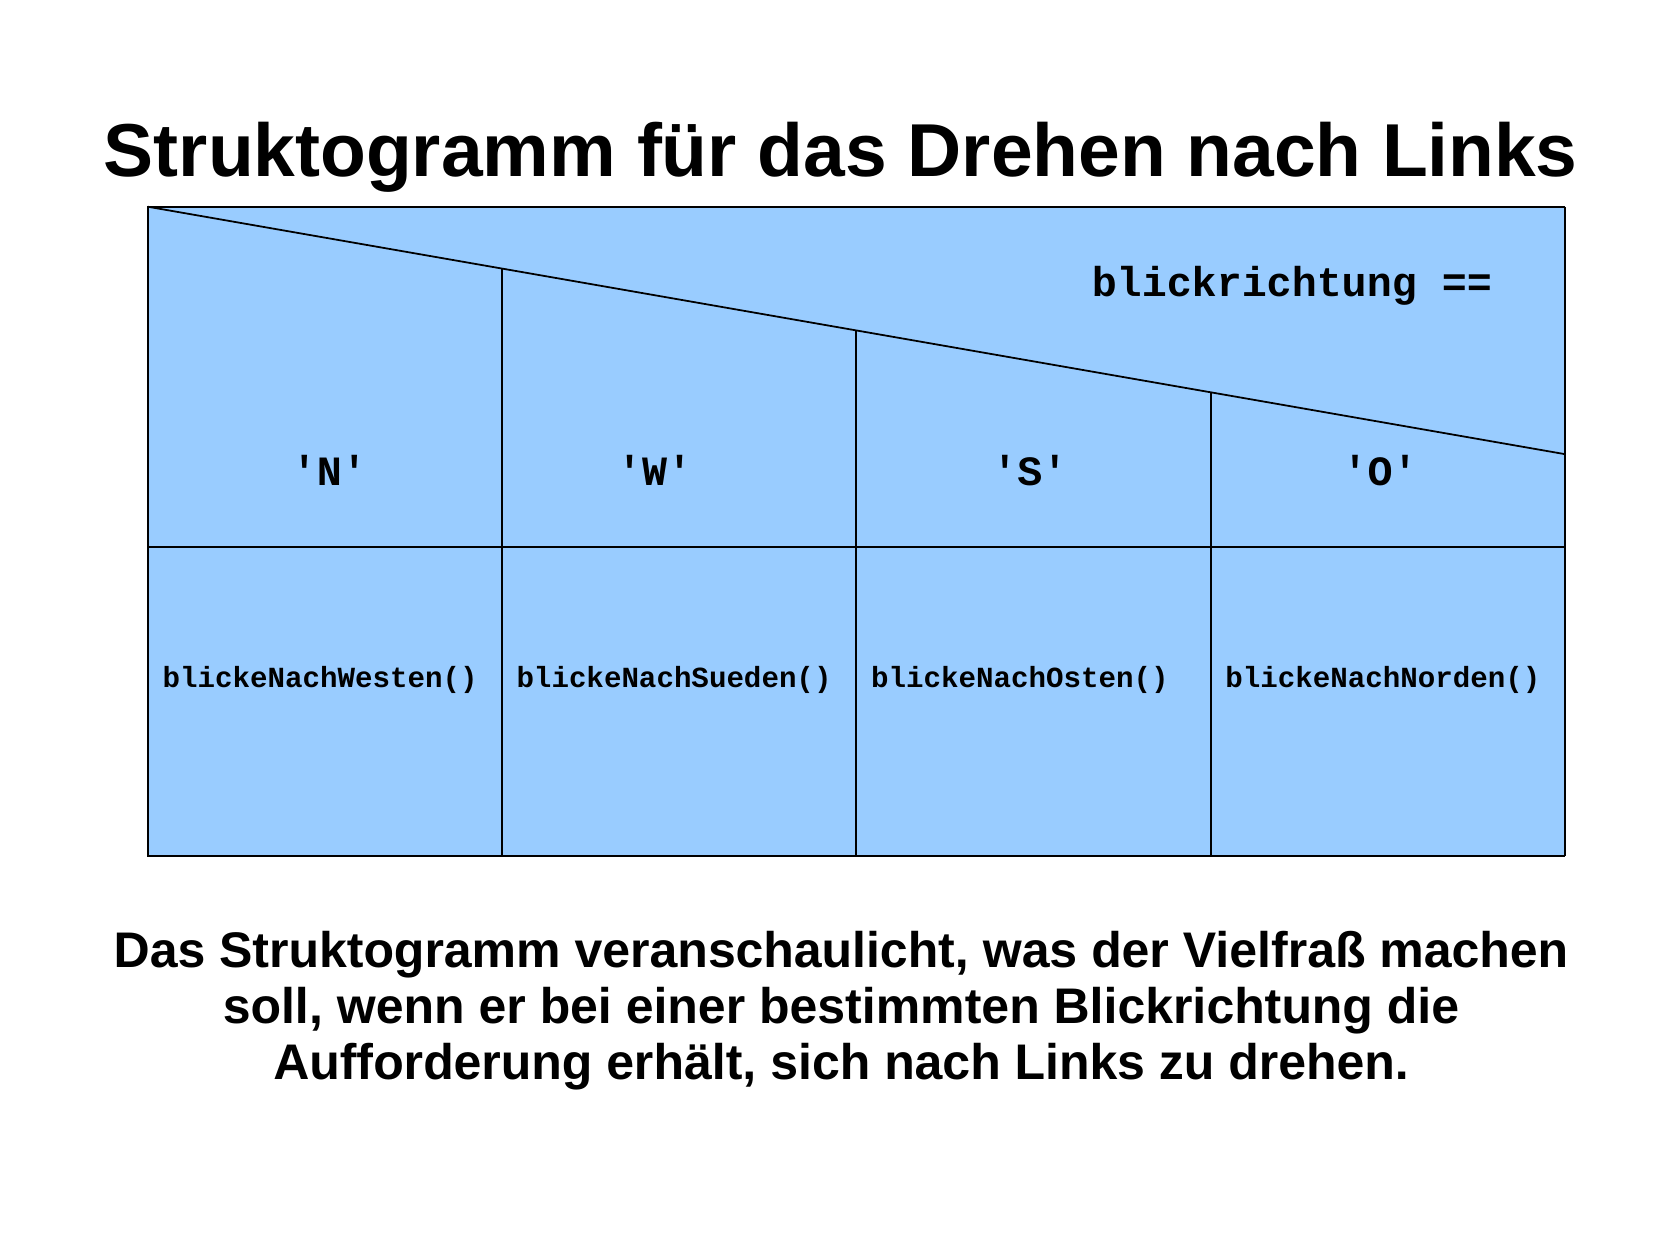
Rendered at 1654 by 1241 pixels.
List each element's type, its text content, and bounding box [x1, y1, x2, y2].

text_box [1212, 509, 1564, 546]
text_box [503, 705, 855, 855]
text_box [857, 548, 1210, 620]
text_box blickeNachNorden() [1210, 620, 1565, 705]
text_box [149, 548, 501, 620]
text_box blickeNachWesten() [147, 620, 501, 705]
text_box blickeNachOsten() [856, 620, 1210, 705]
text_box [503, 509, 855, 546]
text_box blickeNachSueden() [501, 620, 856, 705]
text_box [503, 548, 855, 620]
text_box [857, 705, 1210, 855]
text_box [1212, 548, 1564, 620]
text_box [149, 705, 501, 855]
text_box blickrichtung == 'N' 'W' 'S' 'O' [177, 206, 1565, 509]
text_box [149, 209, 501, 546]
text_box Das Struktogramm veranschaulicht, was der Vielfraß machen soll, wenn er bei einer bestimmten Blickrichtung die Aufforderung erhält, sich nach Links zu drehen. [59, 915, 1625, 1102]
text_box [1212, 705, 1564, 855]
text_box Struktogramm für das Drehen nach Links [88, 59, 1595, 158]
text_box [857, 509, 1210, 546]
